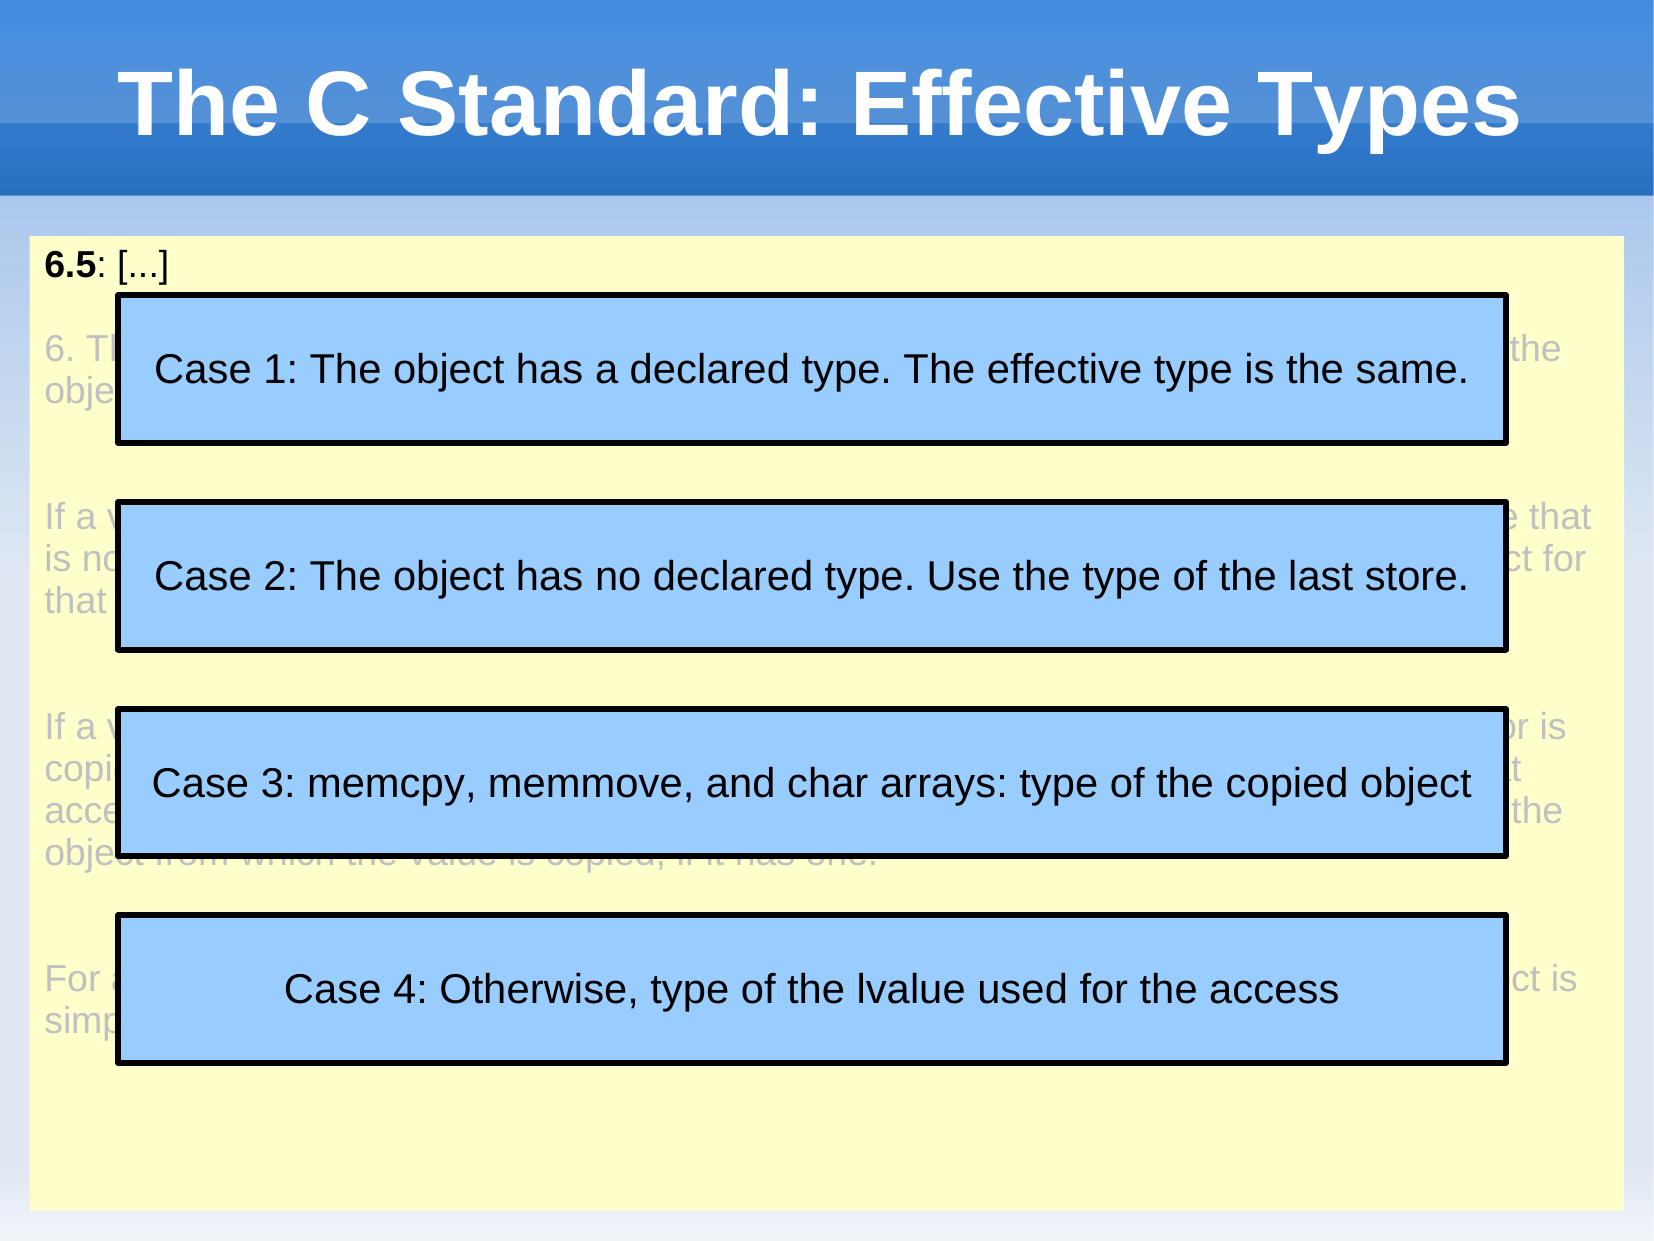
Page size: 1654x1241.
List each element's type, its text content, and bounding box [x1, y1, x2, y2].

text_box Case 3: memcpy, memmove, and char arrays: type of the copied object [118, 708, 1506, 857]
text_box 6.5: [...] 6. The effective type of an object for an access to its stored value is the declared type of the object, if any. (Allocated objects have no declared type.) If a value is stored into an object having no declared type through an lvalue having a type that is not a character type, then the type of the lvalue becomes the effective type of the object for that access and for subsequent accesses that do not modify the stored value. If a value is copied into an object having no declared type using memcpy or memmove, or is copied as an array of character type, then the effective type of the modified object for that access and for subsequent accesses that do not modify the value is the effective type of the object from which the value is copied, if it has one. For all other accesses to an object having no declared type, the effective type of the object is simply the type of the lvalue used for the access. [29, 236, 1625, 1211]
picture [0, 0, 1654, 1241]
text_box Case 1: The object has a declared type. The effective type is the same. [118, 295, 1506, 443]
text_box Case 4: Otherwise, type of the lvalue used for the access [118, 915, 1506, 1063]
text_box Case 2: The object has no declared type. Use the type of the last store. [118, 501, 1506, 650]
title The C Standard: Effective Types [76, 0, 1565, 208]
